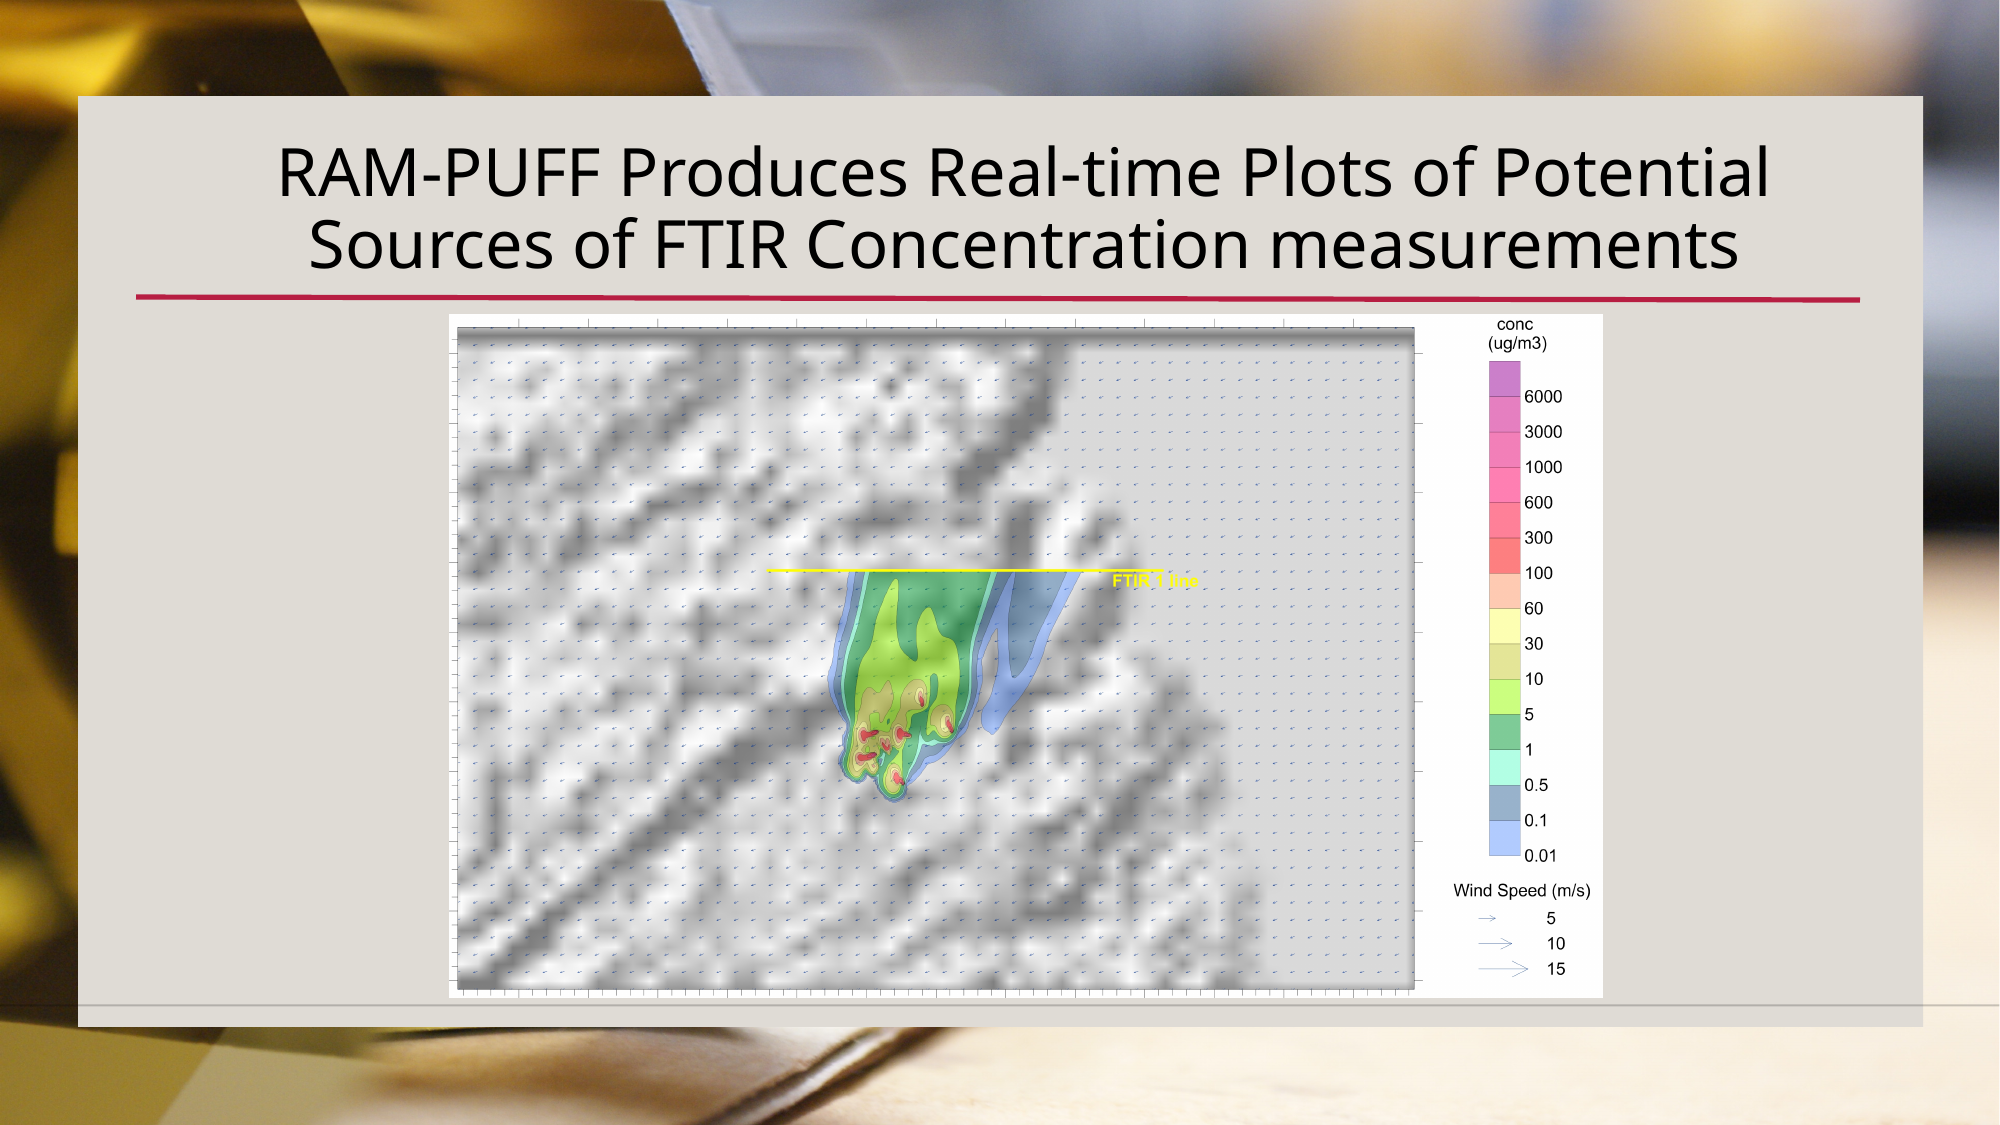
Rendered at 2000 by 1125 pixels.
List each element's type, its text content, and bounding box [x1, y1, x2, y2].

picture [0, 0, 2000, 1125]
title RAM-PUFF Produces Real-time Plots of Potential Sources of FTIR Concentration measurements [237, 131, 1813, 305]
